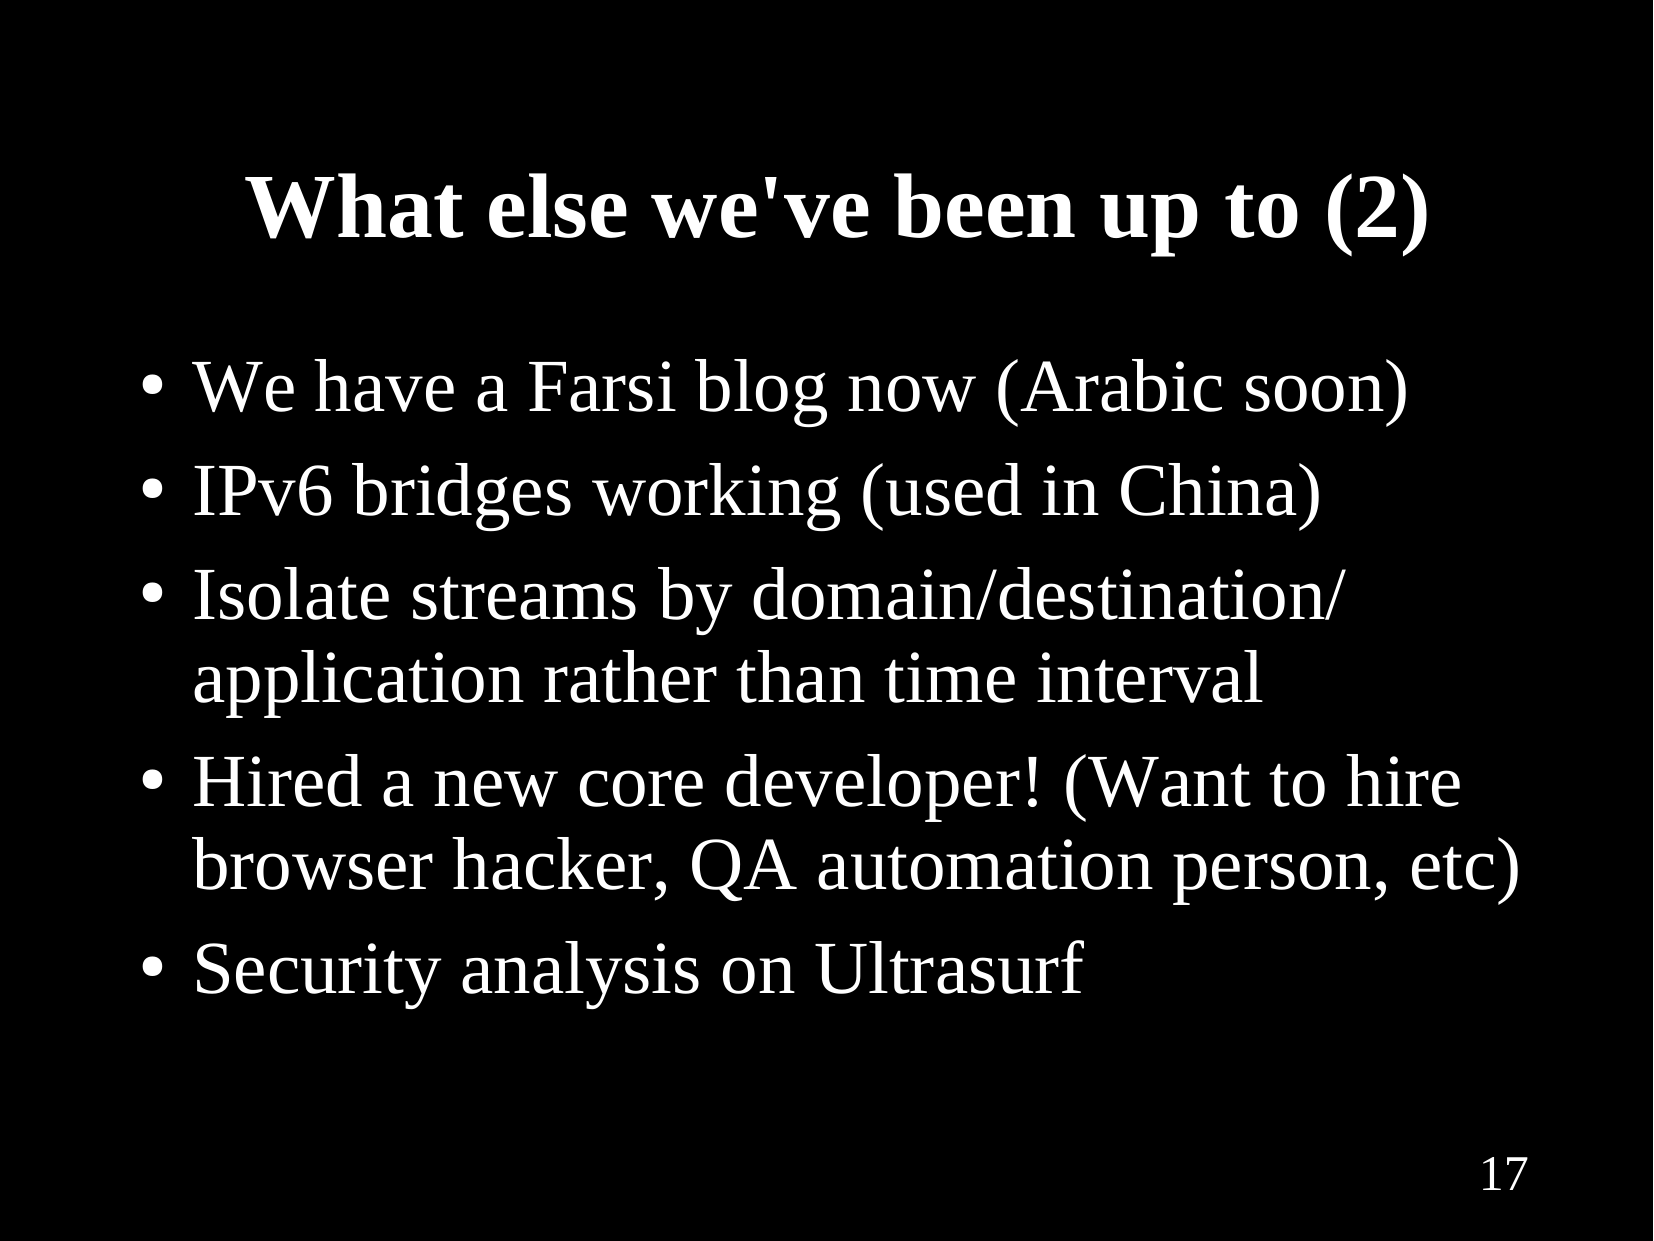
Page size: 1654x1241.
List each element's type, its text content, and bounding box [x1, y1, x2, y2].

title What else we've been up to (2) [121, 102, 1534, 311]
list We have a Farsi blog now (Arabic soon) IPv6 bridges working (used in China) Isolate streams by domain/destination/ application rather than time interval Hired a new core developer! (Want to hire browser hacker, QA automation person, etc) Security analysis on Ultrasurf [121, 344, 1534, 1127]
